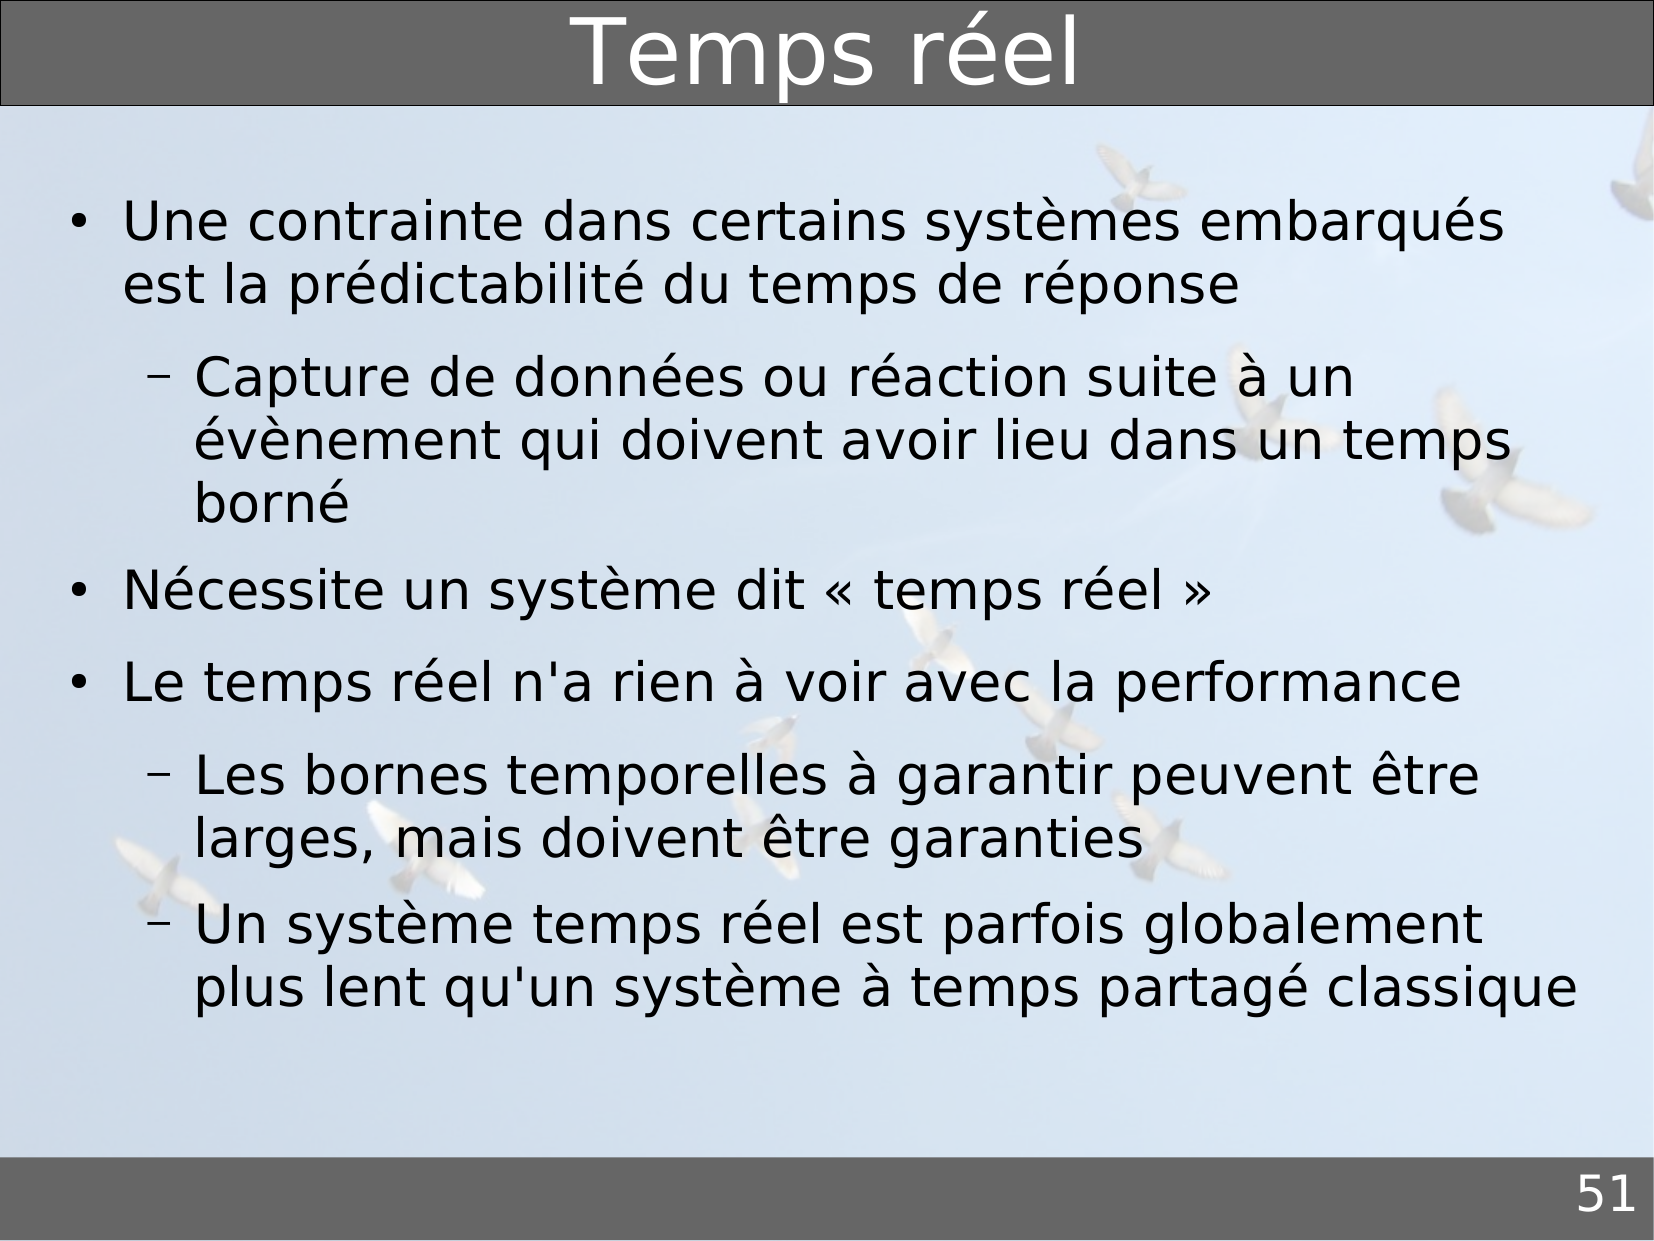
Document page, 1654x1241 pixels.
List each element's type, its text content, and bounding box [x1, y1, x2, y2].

title Temps réel [0, 0, 1654, 107]
list Une contrainte dans certains systèmes embarqués est la prédictabilité du temps de réponse Capture de données ou réaction suite à un évènement qui doivent avoir lieu dans un temps borné Nécessite un système dit « temps réel » Le temps réel n'a rien à voir avec la performance Les bornes temporelles à garantir peuvent être larges, mais doivent être garanties Un système temps réel est parfois globalement plus lent qu'un système à temps partagé classique [51, 190, 1589, 1041]
